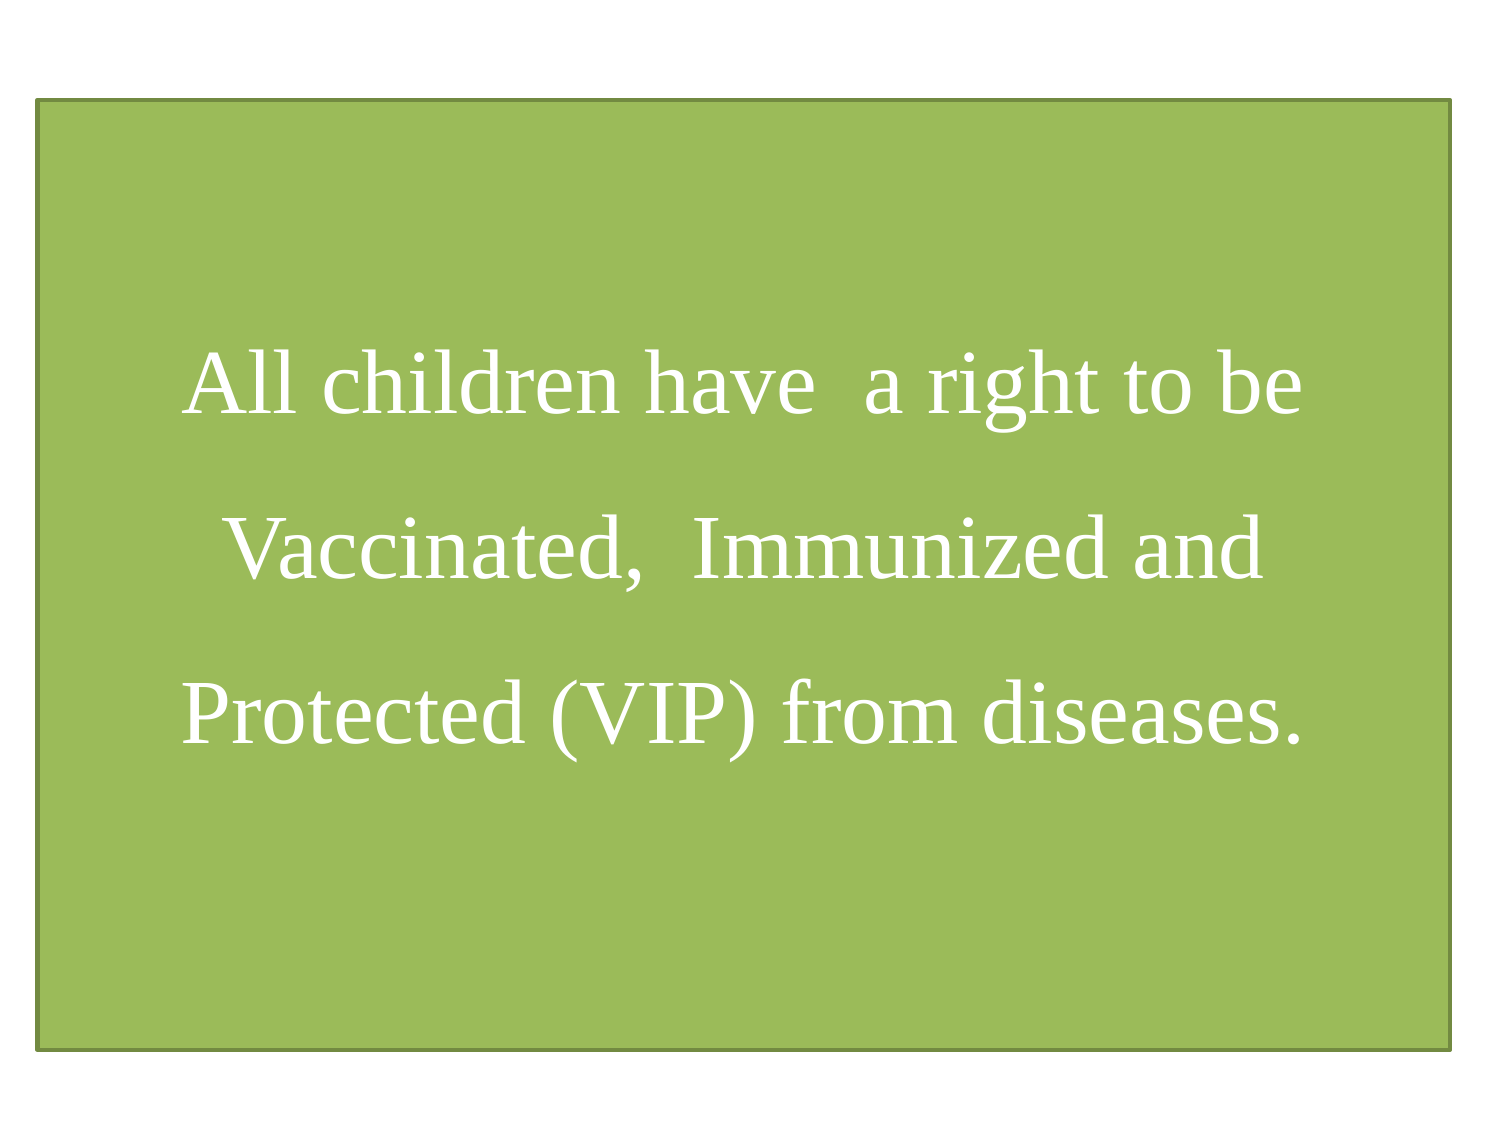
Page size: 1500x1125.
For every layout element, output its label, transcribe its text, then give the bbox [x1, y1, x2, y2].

list All children have a right to be Vaccinated, Immunized and Protected (VIP) from diseases. [37, 99, 1450, 1050]
